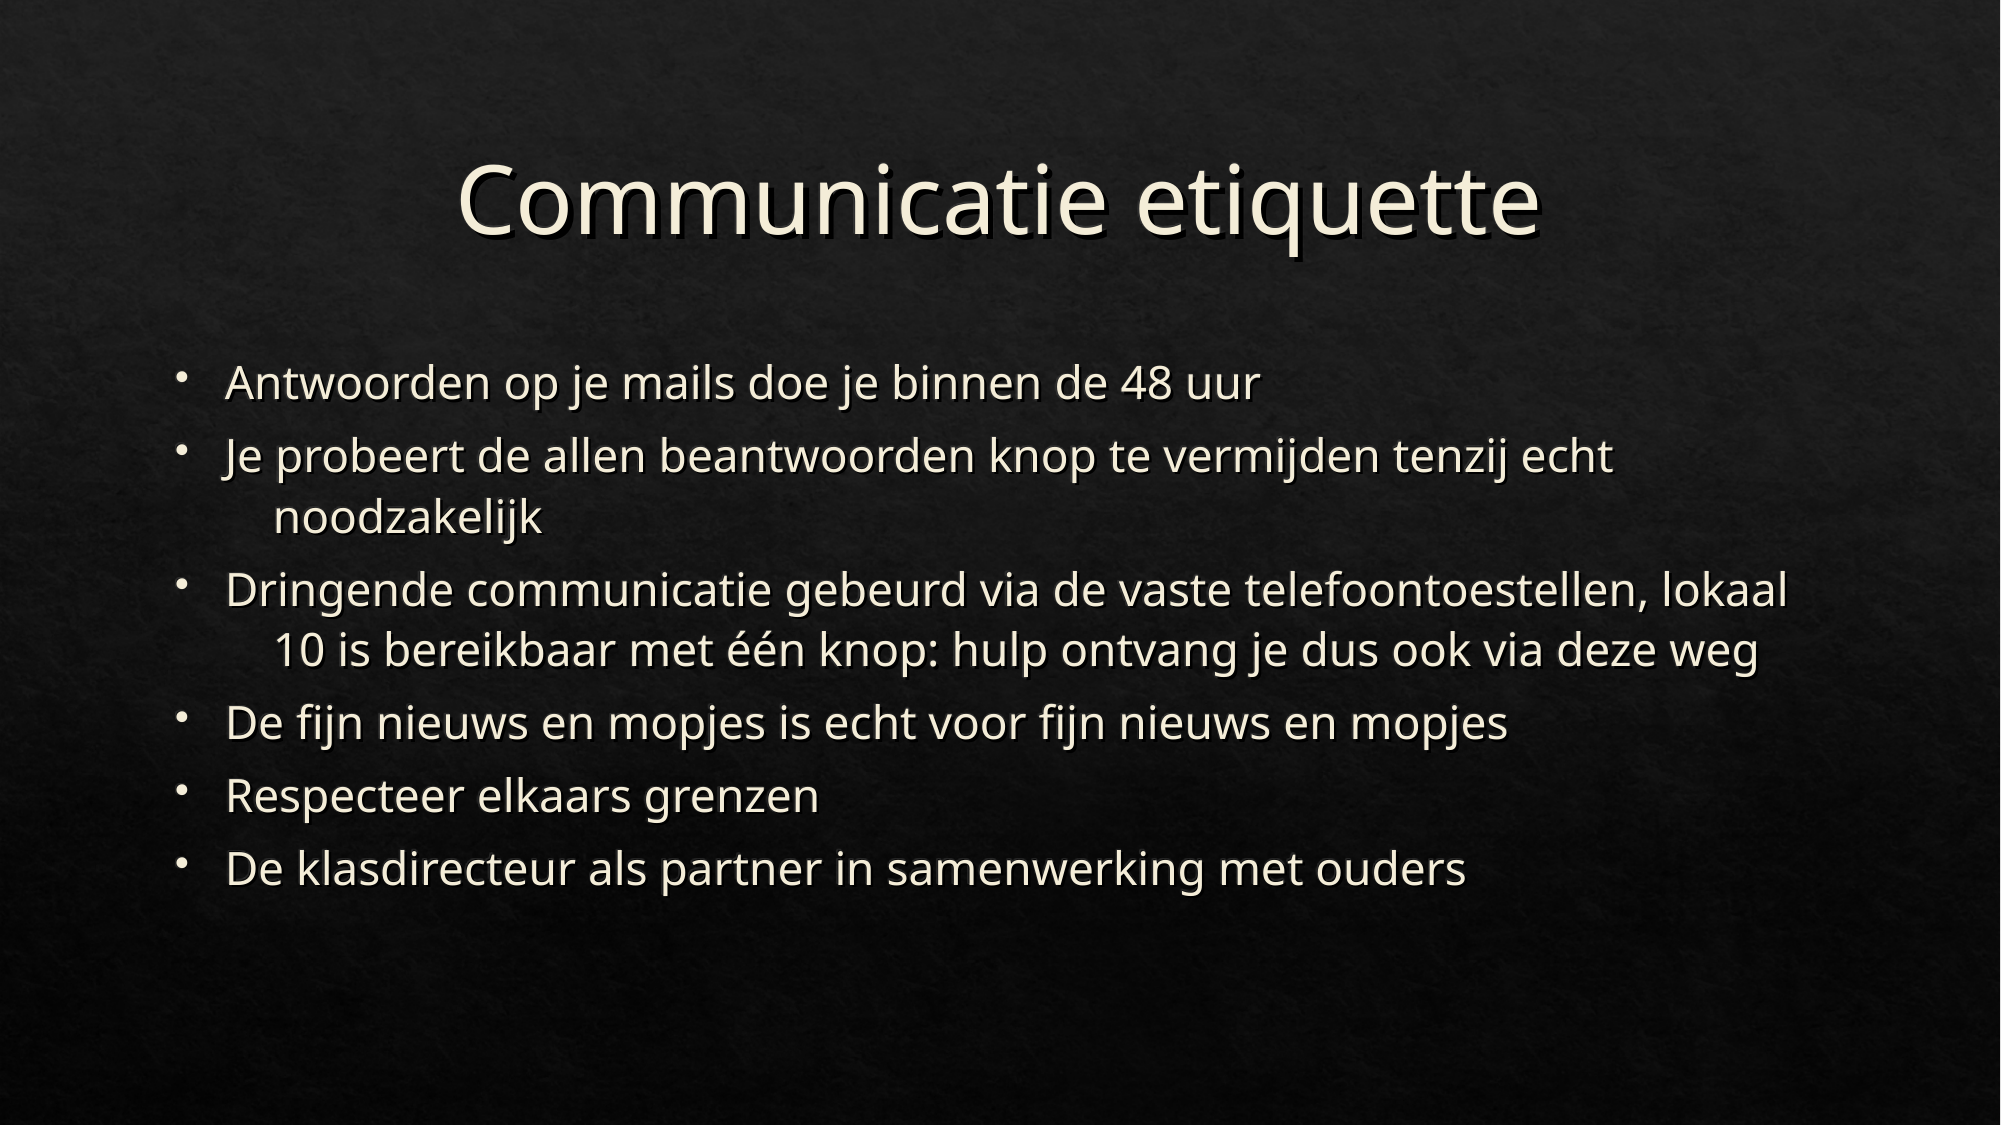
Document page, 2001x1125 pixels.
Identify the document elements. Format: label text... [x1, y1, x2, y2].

list Antwoorden op je mails doe je binnen de 48 uur Je probeert de allen beantwoorden knop te vermijden tenzij echt noodzakelijk Dringende communicatie gebeurd via de vaste telefoontoestellen, lokaal 10 is bereikbaar met één knop: hulp ontvang je dus ook via deze weg De fijn nieuws en mopjes is echt voor fijn nieuws en mopjes Respecteer elkaars grenzen De klasdirecteur als partner in samenwerking met ouders [149, 340, 1849, 951]
title Communicatie etiquette [149, 99, 1849, 307]
